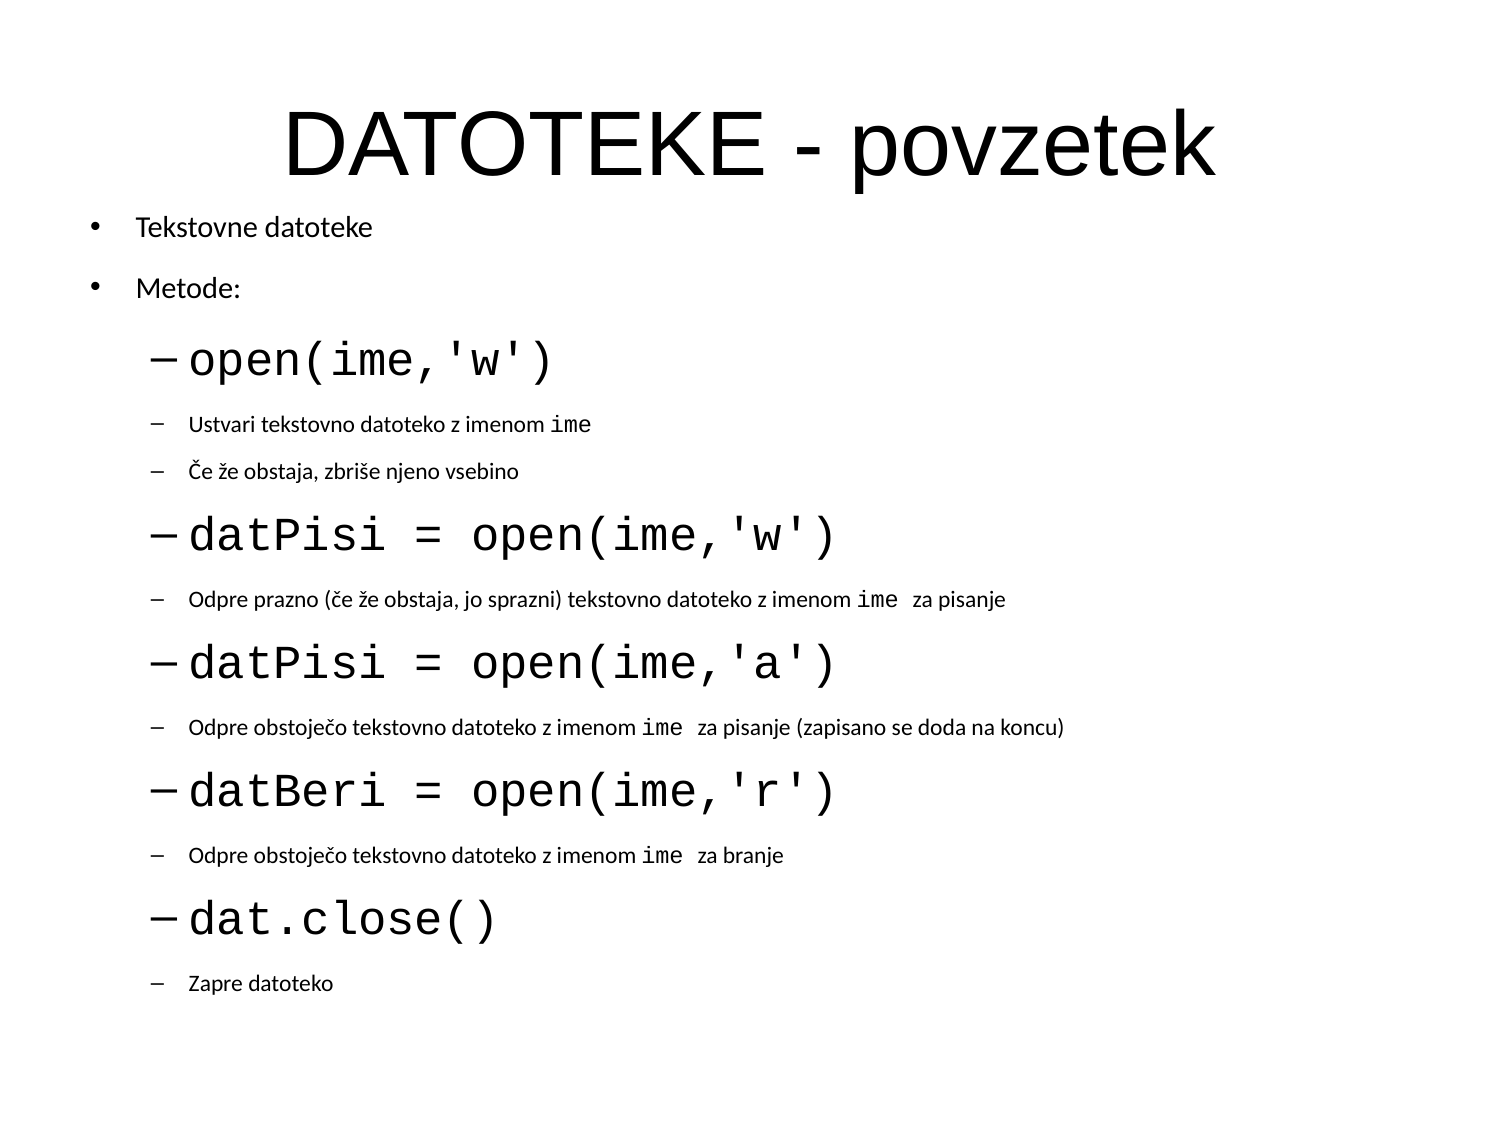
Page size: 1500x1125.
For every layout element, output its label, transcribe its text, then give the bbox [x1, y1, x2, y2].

title DATOTEKE - povzetek [75, 45, 1425, 200]
list Tekstovne datoteke Metode: open(ime,'w') Ustvari tekstovno datoteko z imenom ime Če že obstaja, zbriše njeno vsebino datPisi = open(ime,'w') Odpre prazno (če že obstaja, jo sprazni) tekstovno datoteko z imenom ime za pisanje datPisi = open(ime,'a') Odpre obstoječo tekstovno datoteko z imenom ime za pisanje (zapisano se doda na koncu) datBeri = open(ime,'r') Odpre obstoječo tekstovno datoteko z imenom ime za branje dat.close() Zapre datoteko [75, 200, 1425, 1010]
